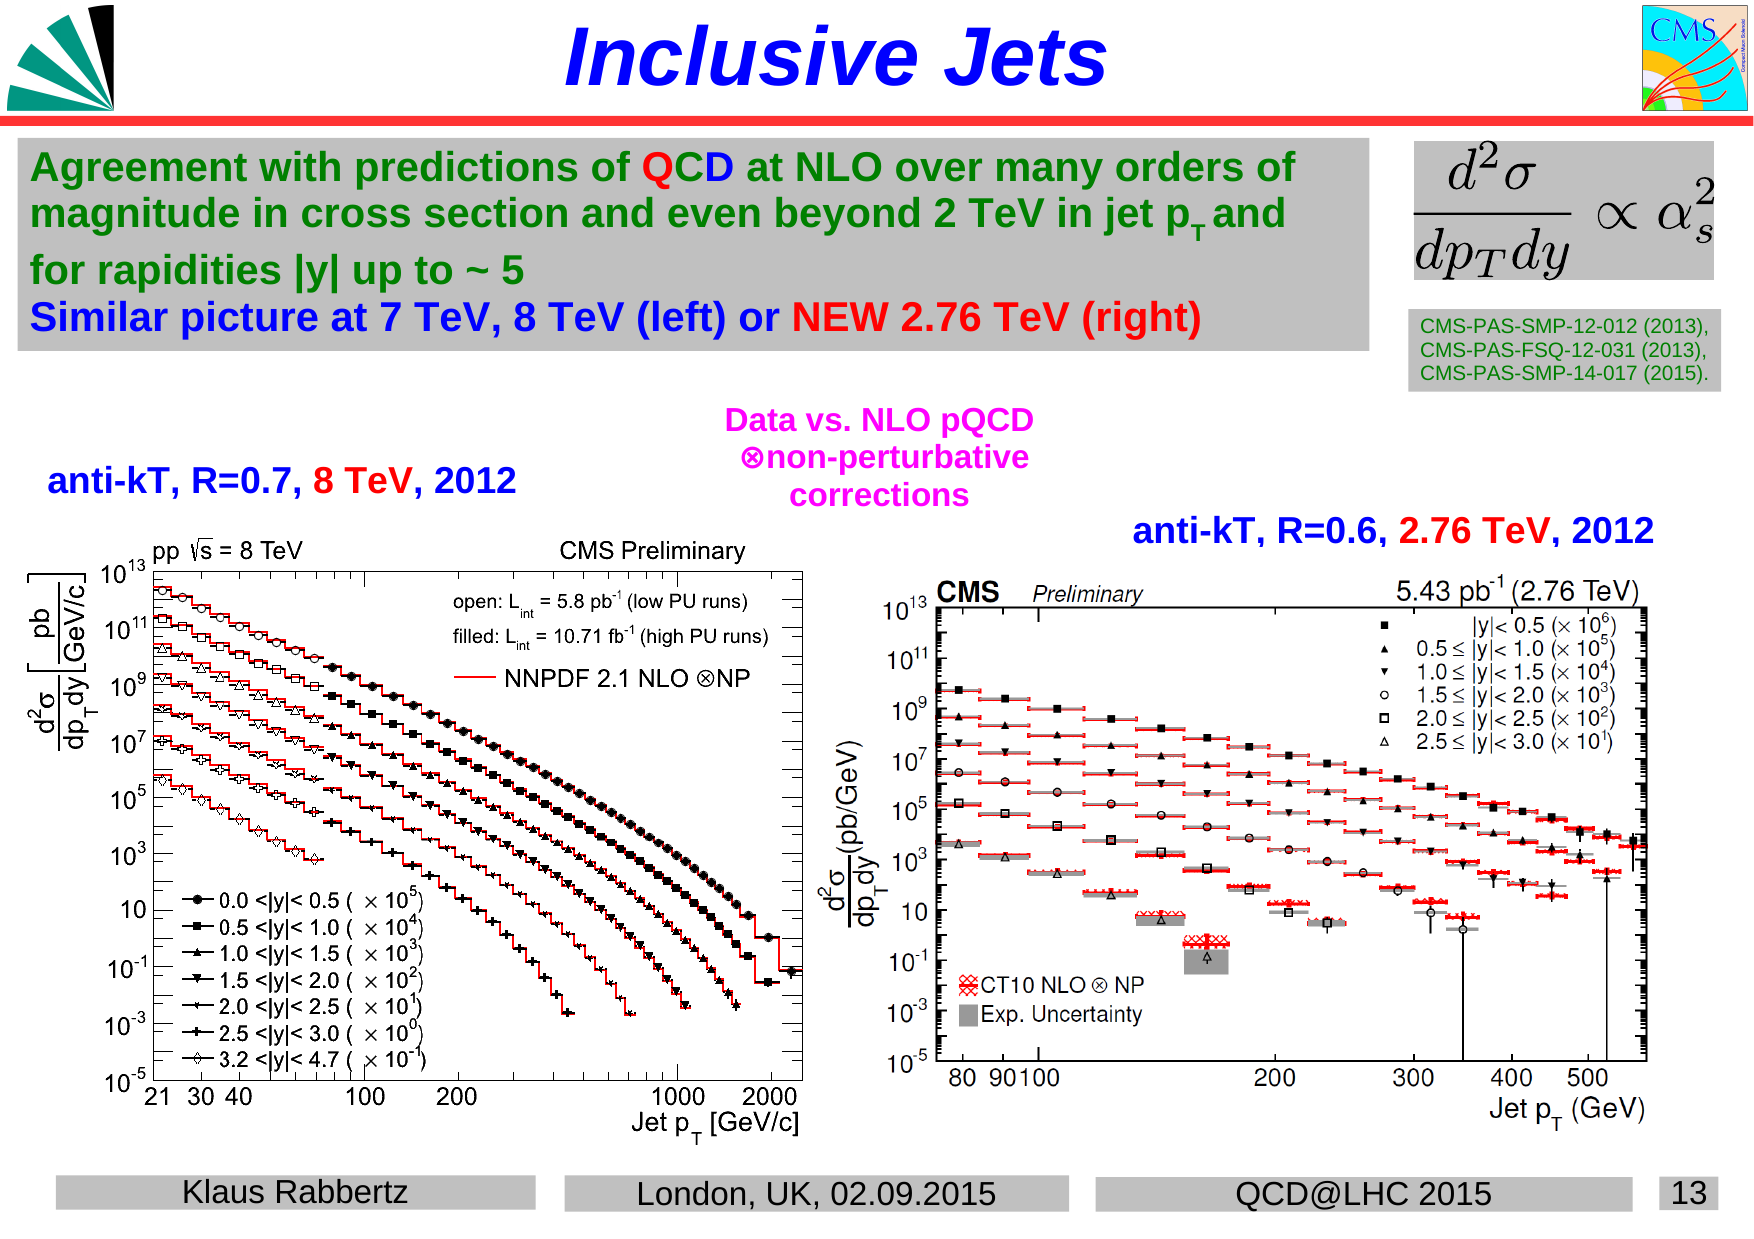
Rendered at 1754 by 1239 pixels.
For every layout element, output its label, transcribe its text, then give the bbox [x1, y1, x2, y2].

picture [7, 5, 114, 112]
title Inclusive Jets [123, 0, 1606, 114]
picture [26, 533, 1740, 1151]
text_box Data vs. NLO pQCD ⊗non-perturbative corrections [712, 395, 1046, 521]
text_box anti-kT, R=0.6, 2.76 TeV, 2012 [1120, 503, 1660, 547]
text_box Agreement with predictions of QCD at NLO over many orders of magnitude in cross section and even beyond 2 TeV in jet pT and for rapidities |y| up to ~ 5 Similar picture at 7 TeV, 8 TeV (left) or NEW 2.76 TeV (right) [17, 137, 1370, 351]
text_box anti-kT, R=0.7, 8 TeV, 2012 [35, 453, 522, 508]
picture [1642, 5, 1748, 111]
text_box CMS-PAS-SMP-12-012 (2013), CMS-PAS-FSQ-12-031 (2013), CMS-PAS-SMP-14-017 (2015). [1408, 309, 1720, 392]
picture [1413, 140, 1715, 281]
